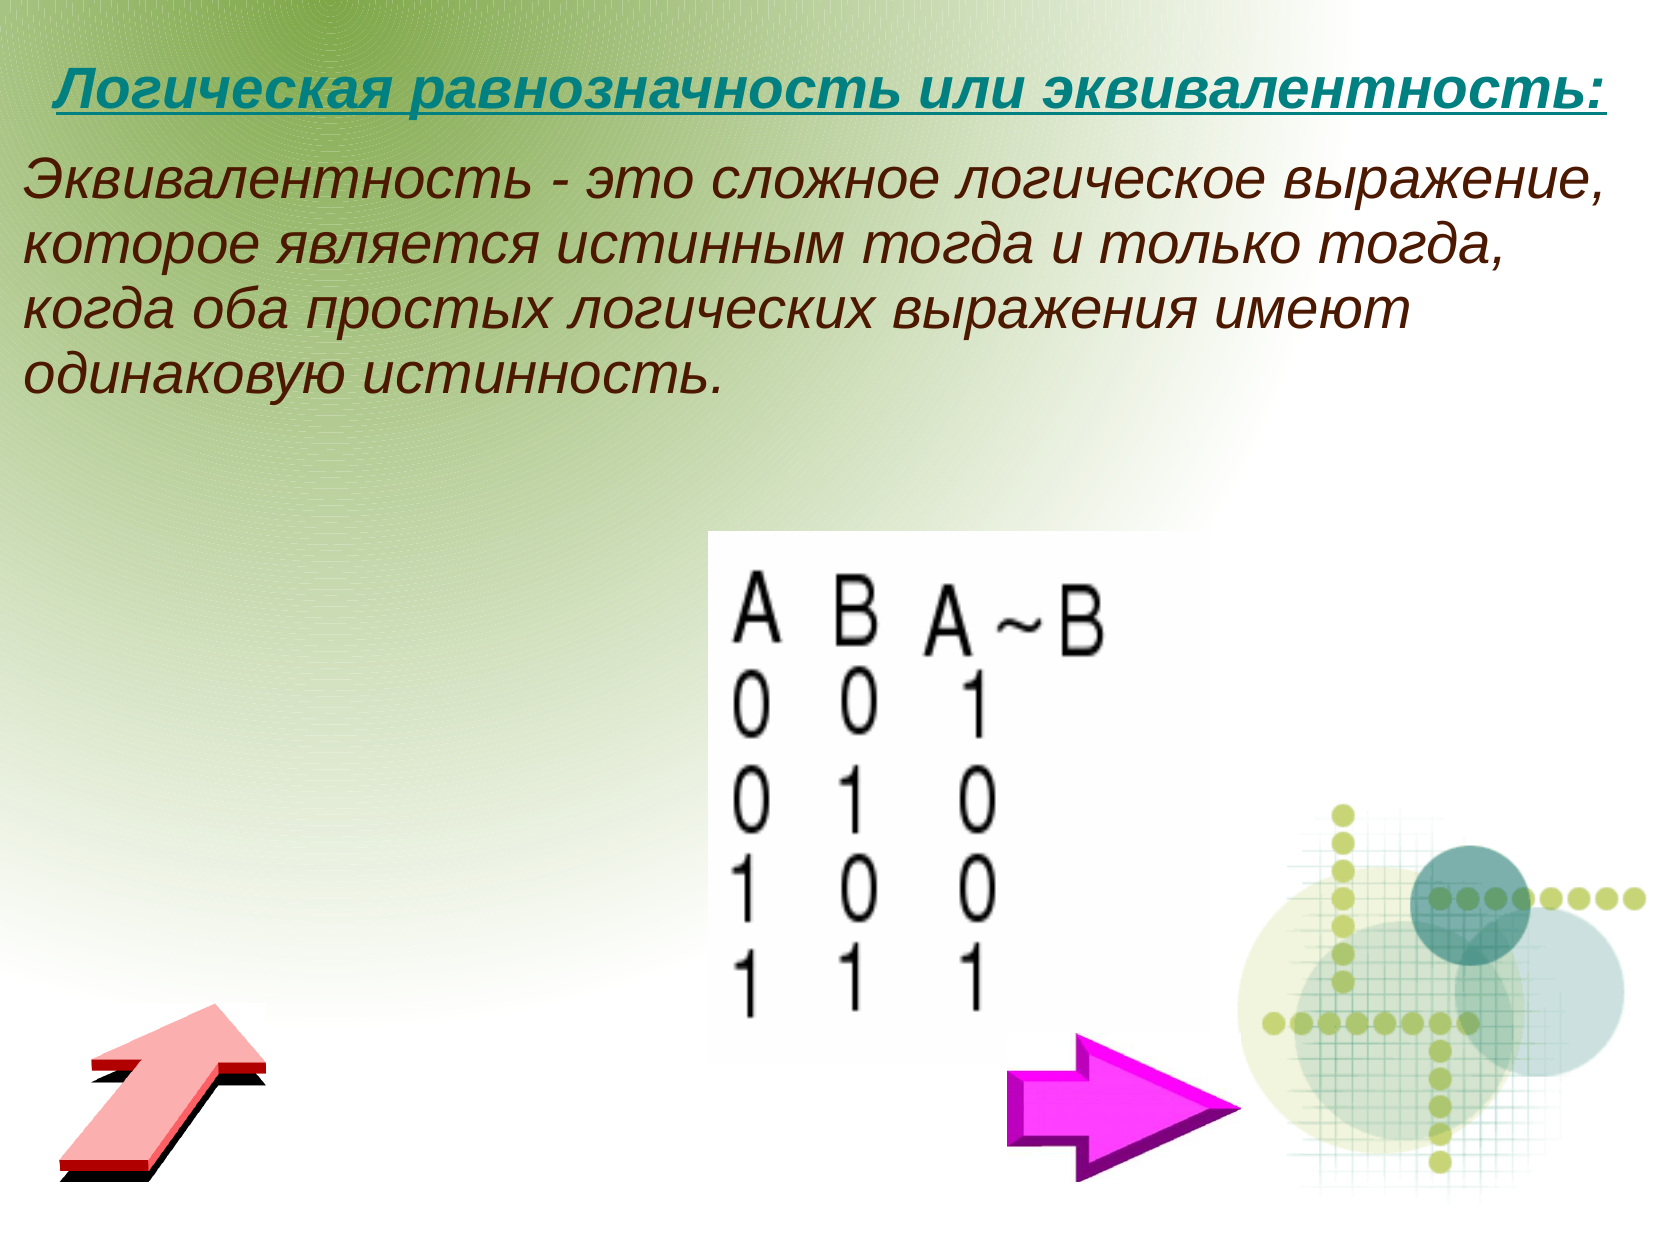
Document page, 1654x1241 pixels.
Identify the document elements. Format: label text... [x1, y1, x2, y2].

picture [59, 1003, 266, 1182]
picture [708, 531, 1654, 1211]
text_box Логическая равнозначность или эквивалентность: Эквивалентность - это сложное логическое выражение, которое является истинным тогда и только тогда, когда оба простых логических выражения имеют одинаковую истинность. [8, 48, 1654, 502]
